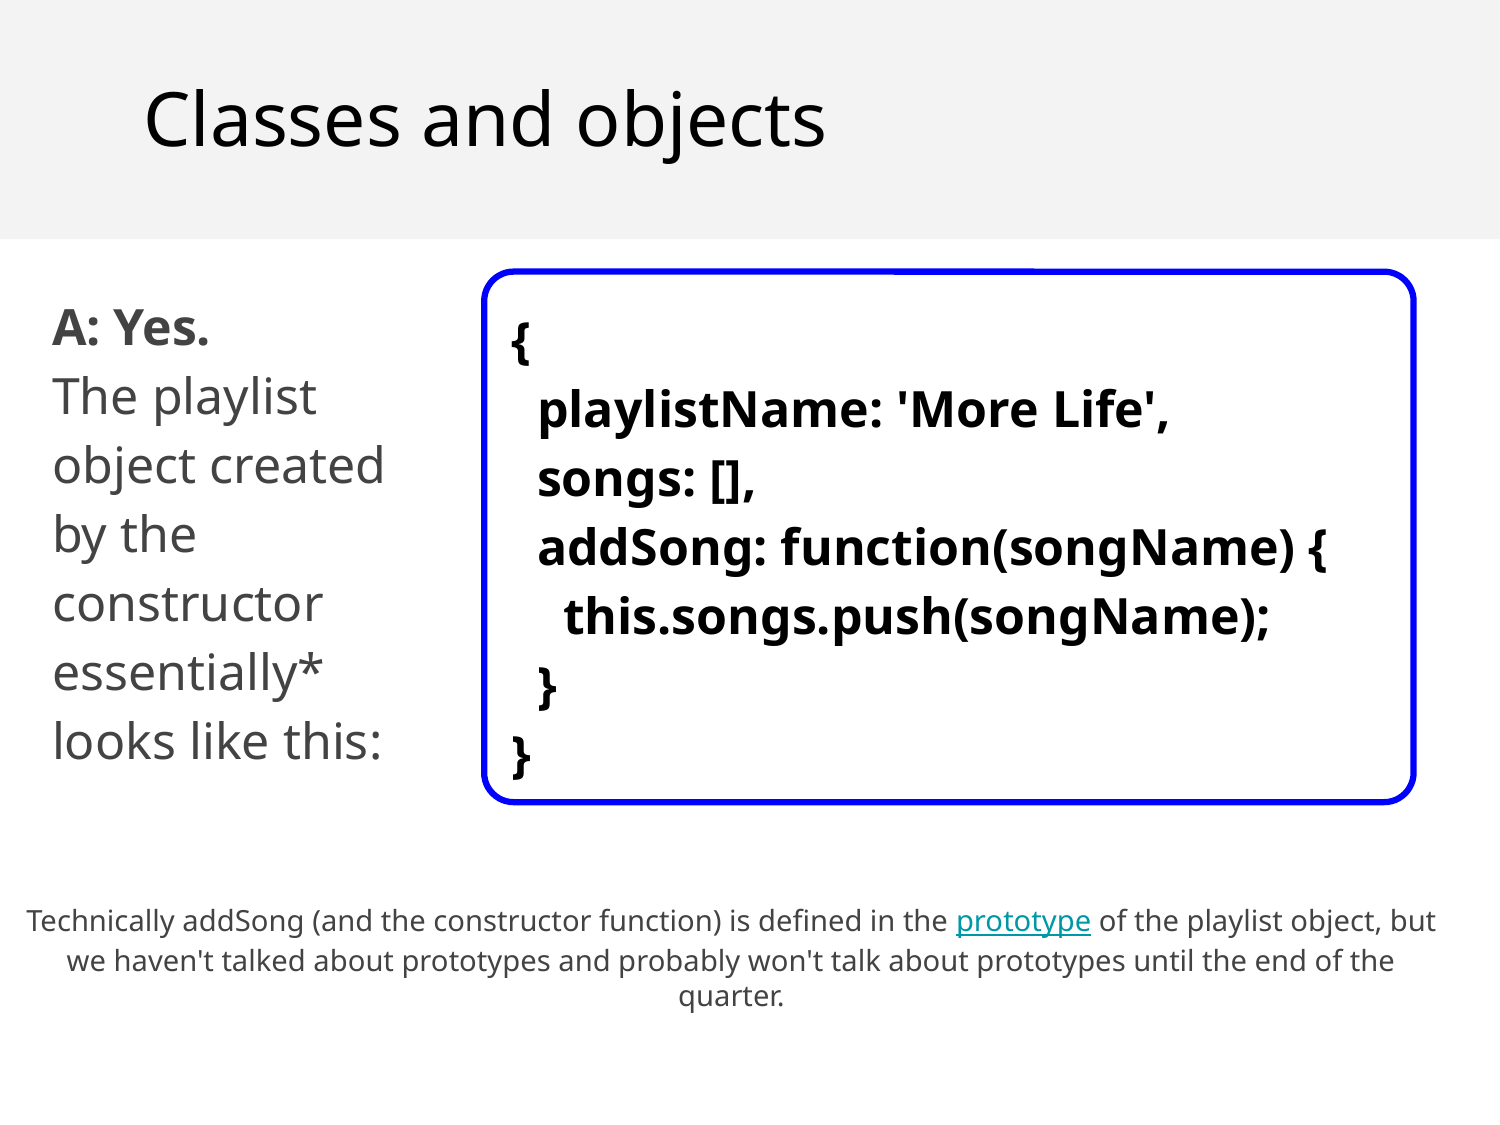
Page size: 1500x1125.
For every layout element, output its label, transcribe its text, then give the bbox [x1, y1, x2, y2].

title Classes and objects [128, 56, 1372, 183]
list A: Yes. The playlist object created by the constructor essentially* looks like this: [37, 271, 449, 833]
text_box { playlistName: 'More Life', songs: [], addSong: function(songName) { this.songs.push(songName); } } [496, 284, 1454, 815]
list Technically addSong (and the constructor function) is defined in the prototype of the playlist object, but we haven't talked about prototypes and probably won't talk about prototypes until the end of the quarter. [10, 910, 1453, 1004]
